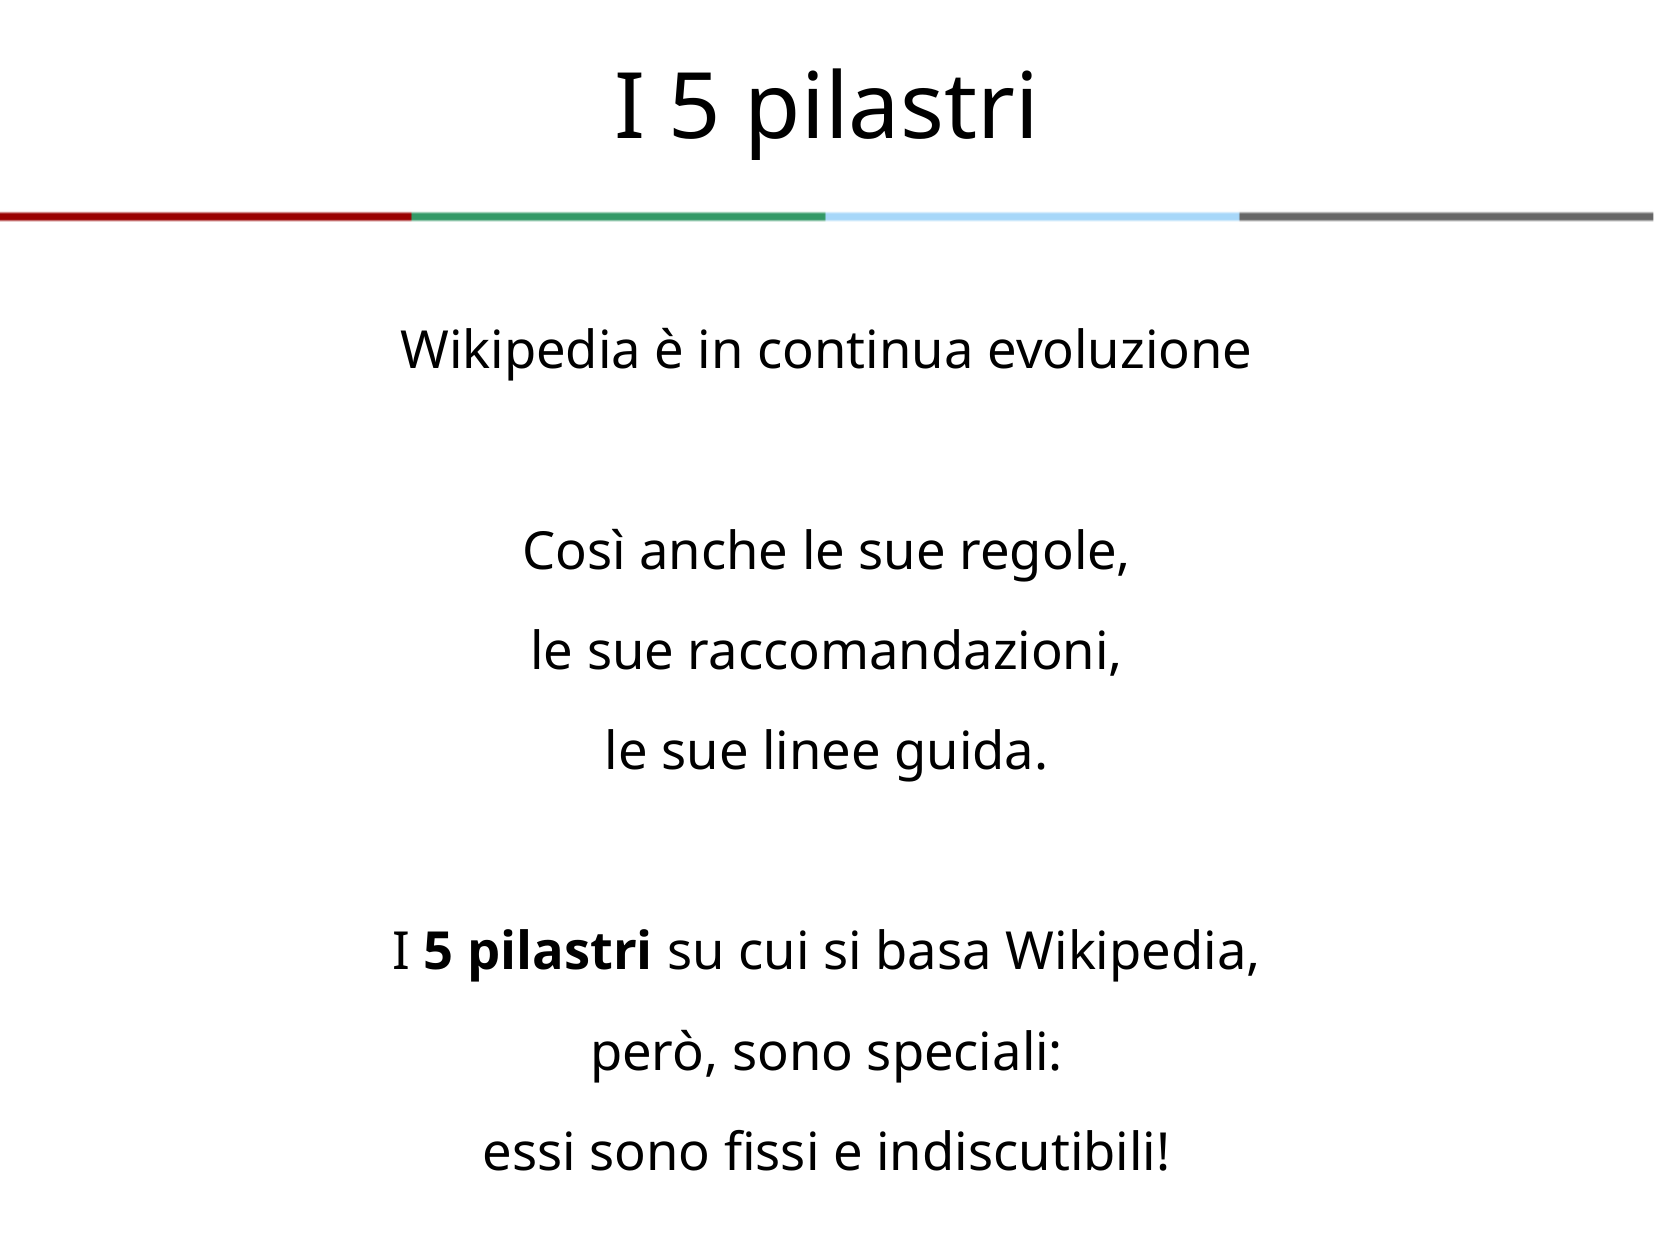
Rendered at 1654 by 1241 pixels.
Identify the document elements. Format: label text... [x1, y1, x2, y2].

title I 5 pilastri [82, 0, 1571, 200]
list Wikipedia è in continua evoluzione Così anche le sue regole, le sue raccomandazioni, le sue linee guida. I 5 pilastri su cui si basa Wikipedia, però, sono speciali: essi sono fissi e indiscutibili! [59, 313, 1595, 1188]
picture [0, 200, 1654, 235]
